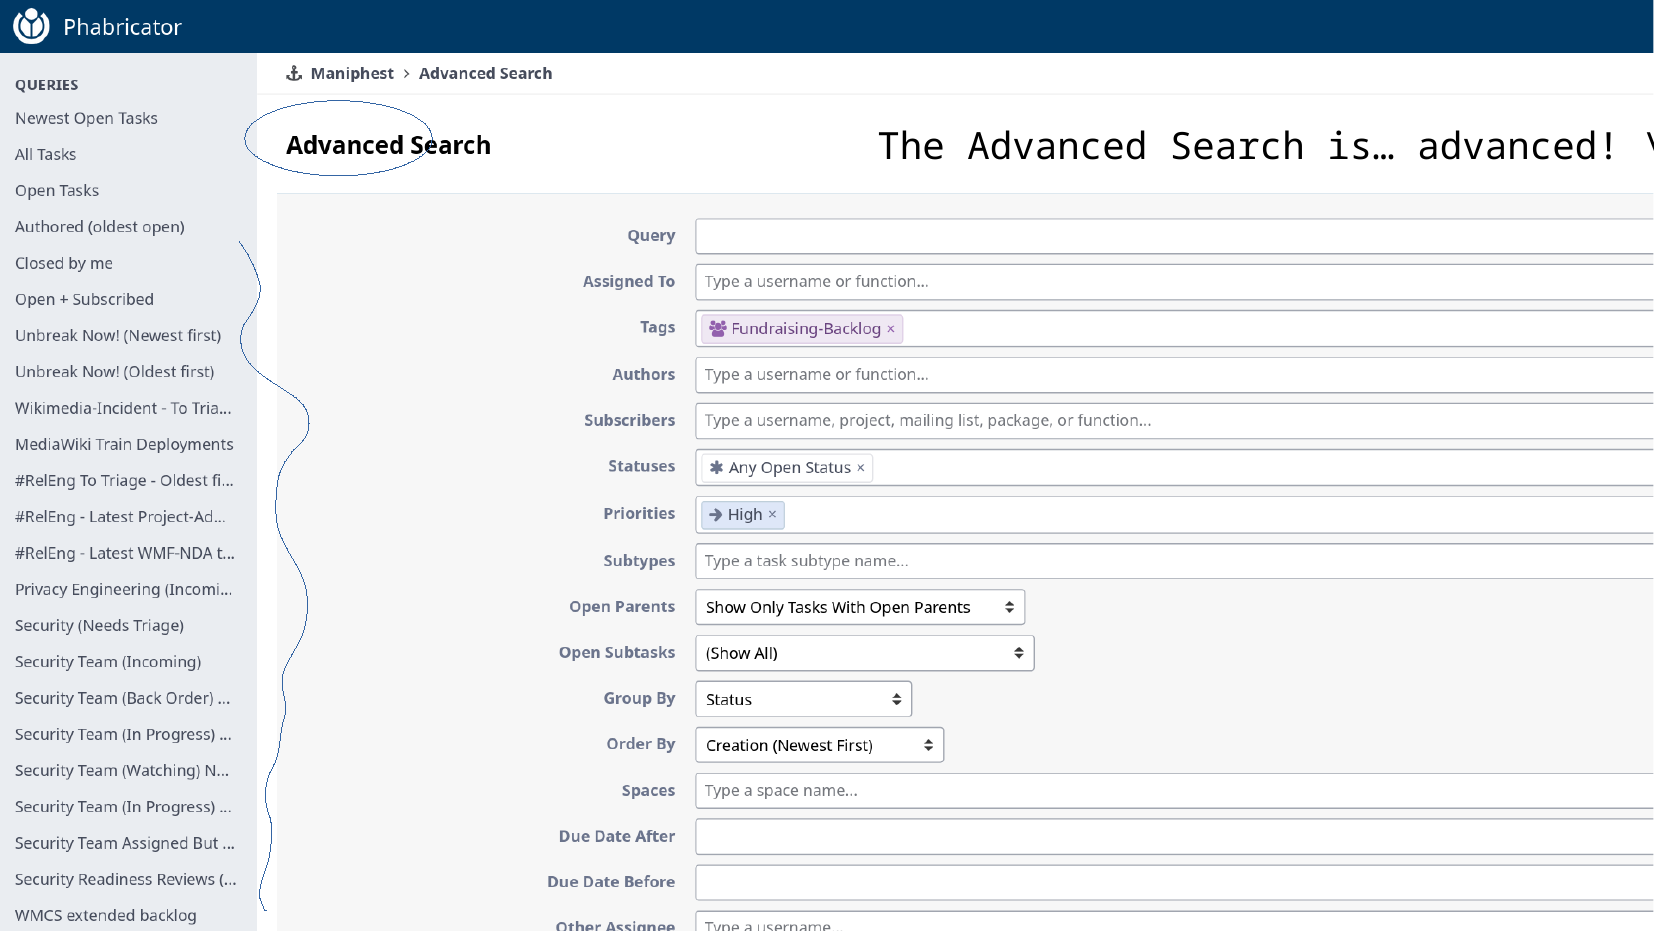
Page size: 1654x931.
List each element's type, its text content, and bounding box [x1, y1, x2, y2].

text_box The Advanced Search is… advanced! \o/ [862, 112, 1586, 166]
picture [0, 0, 1654, 931]
